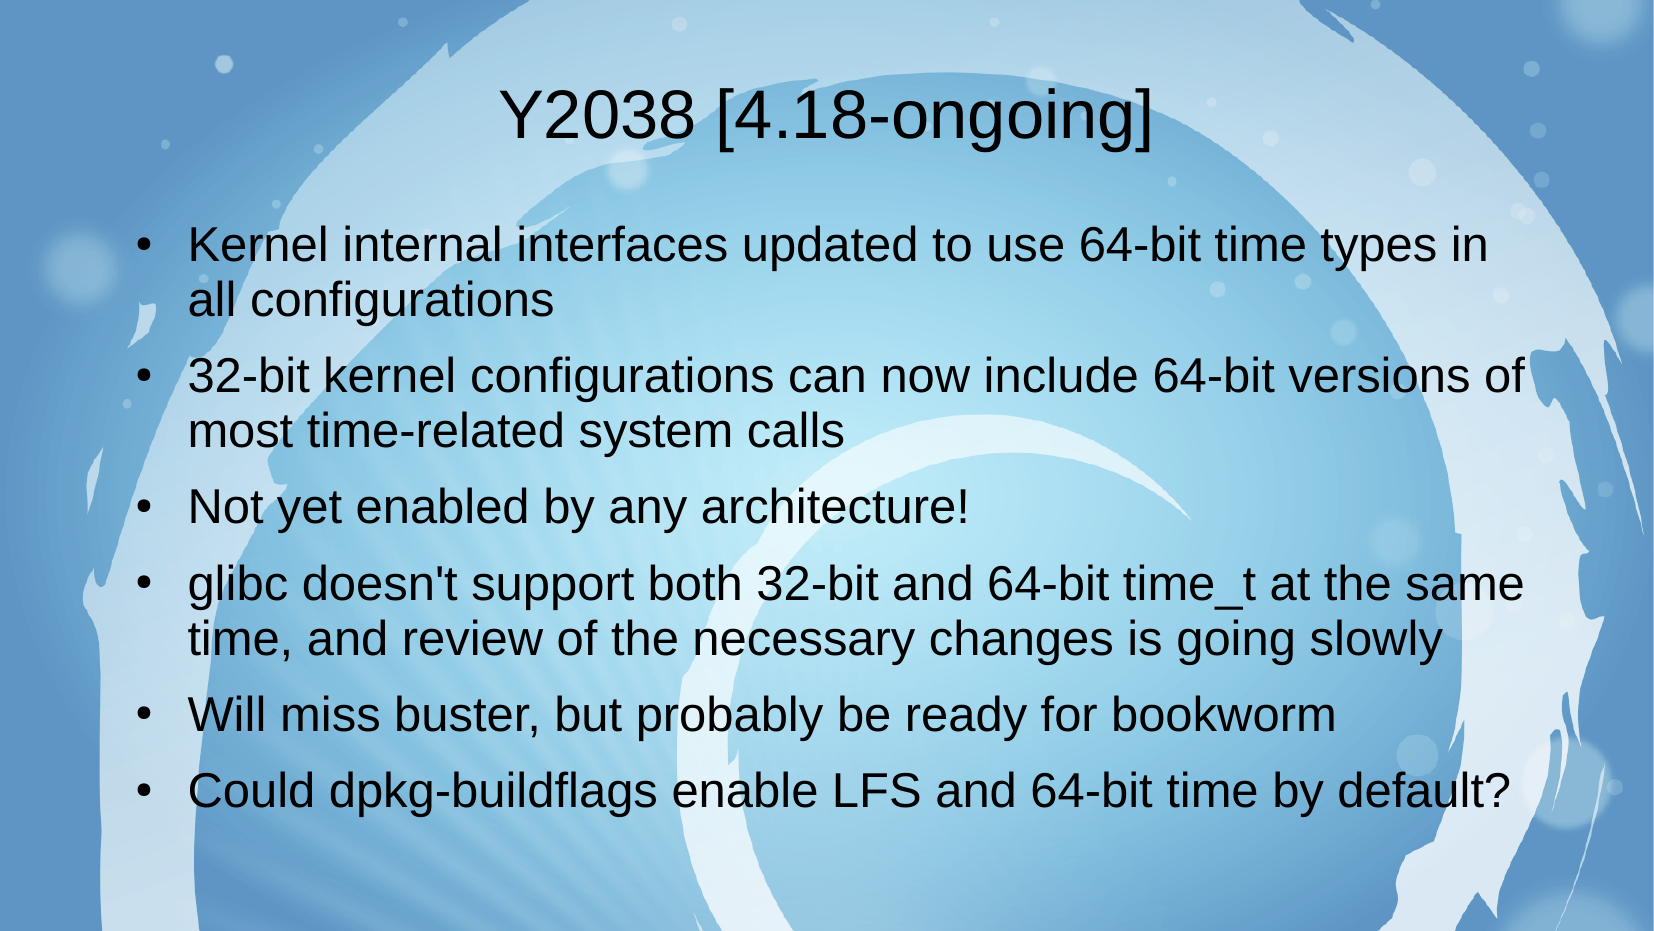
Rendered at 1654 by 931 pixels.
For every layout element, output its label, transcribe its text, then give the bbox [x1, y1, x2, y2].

picture [0, 0, 1654, 931]
list Kernel internal interfaces updated to use 64-bit time types in all configurations 32-bit kernel configurations can now include 64-bit versions of most time-related system calls Not yet enabled by any architecture! glibc doesn't support both 32-bit and 64-bit time_t at the same time, and review of the necessary changes is going slowly Will miss buster, but probably be ready for bookworm Could dpkg-buildflags enable LFS and 64-bit time by default? [118, 217, 1536, 832]
title Y2038 [4.18-ongoing] [118, 37, 1536, 193]
